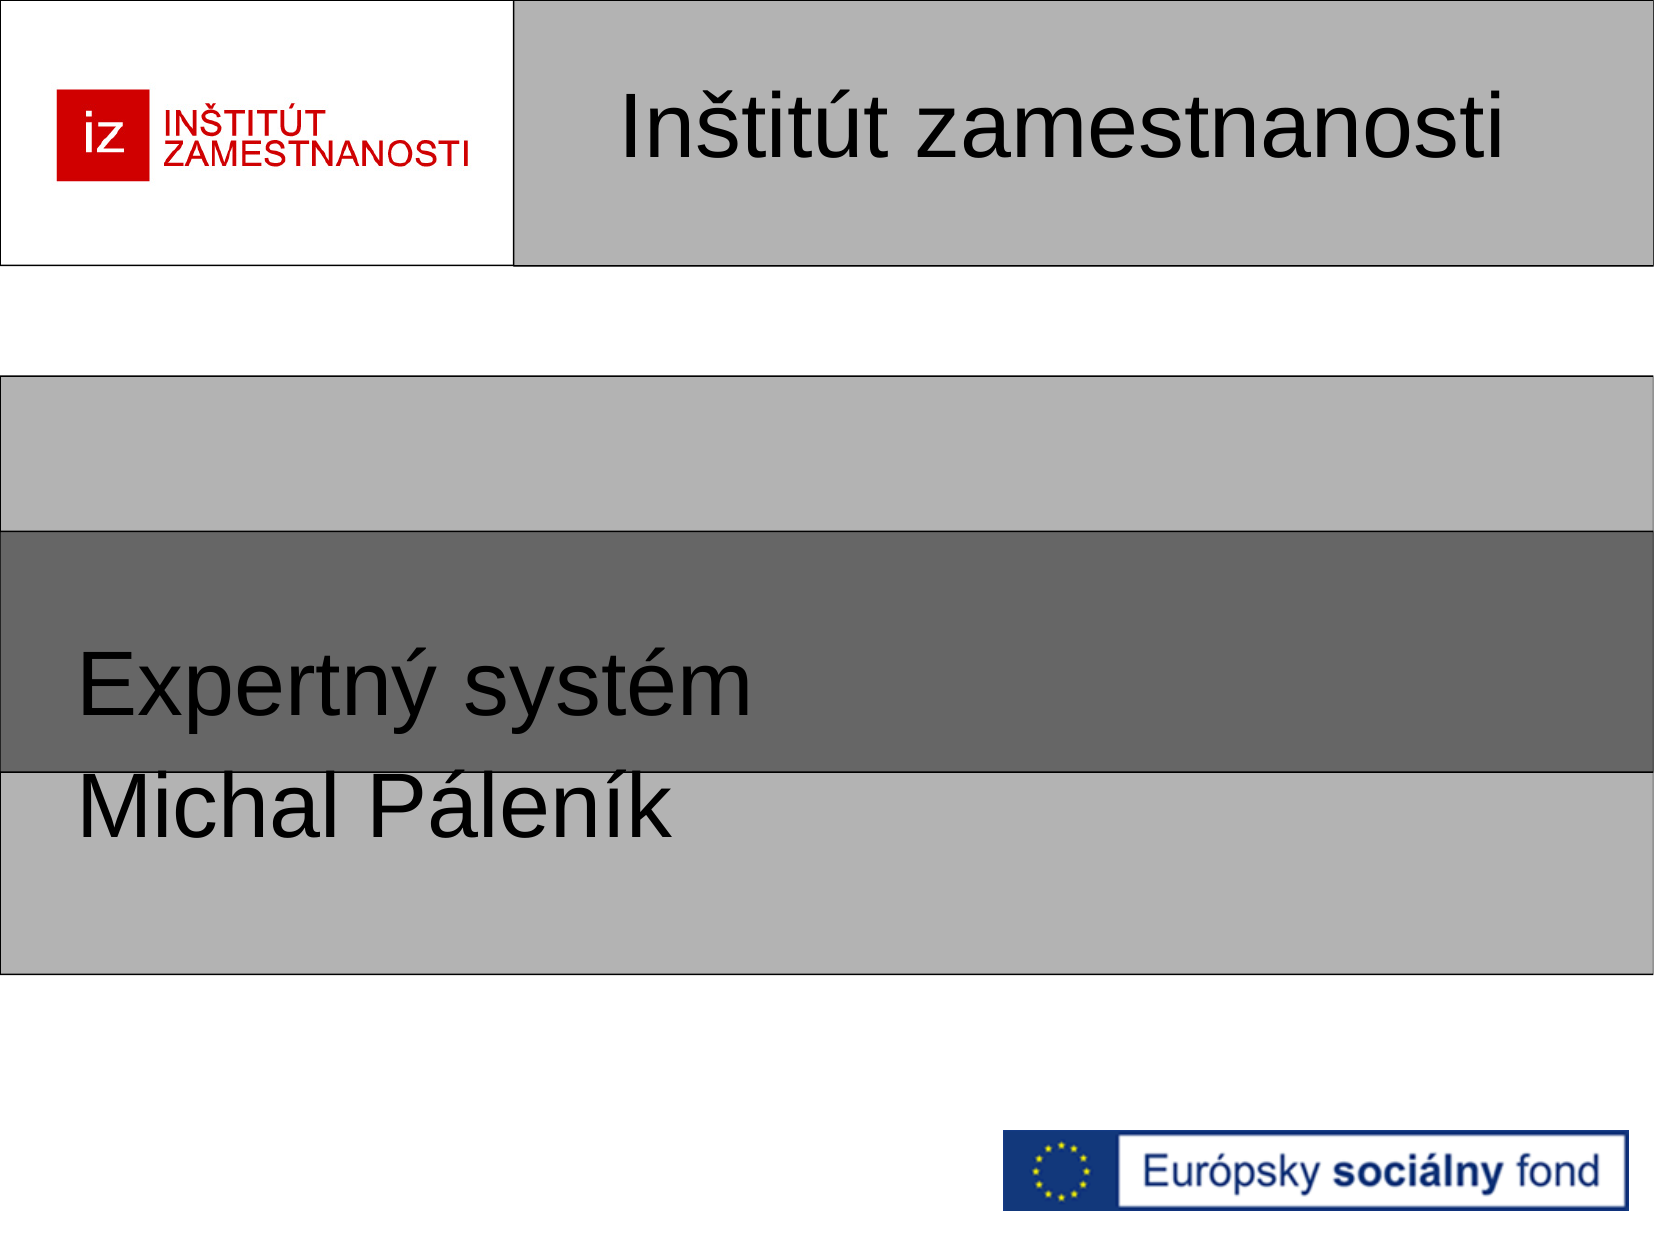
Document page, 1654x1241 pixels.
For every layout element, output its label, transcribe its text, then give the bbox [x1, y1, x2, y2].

title Inštitút zamestnanosti [561, 29, 1565, 237]
picture [1003, 1130, 1629, 1211]
text_box [0, 376, 1654, 975]
picture [5, 8, 512, 257]
list Expertný systém Michal Páleník [59, 649, 1506, 886]
